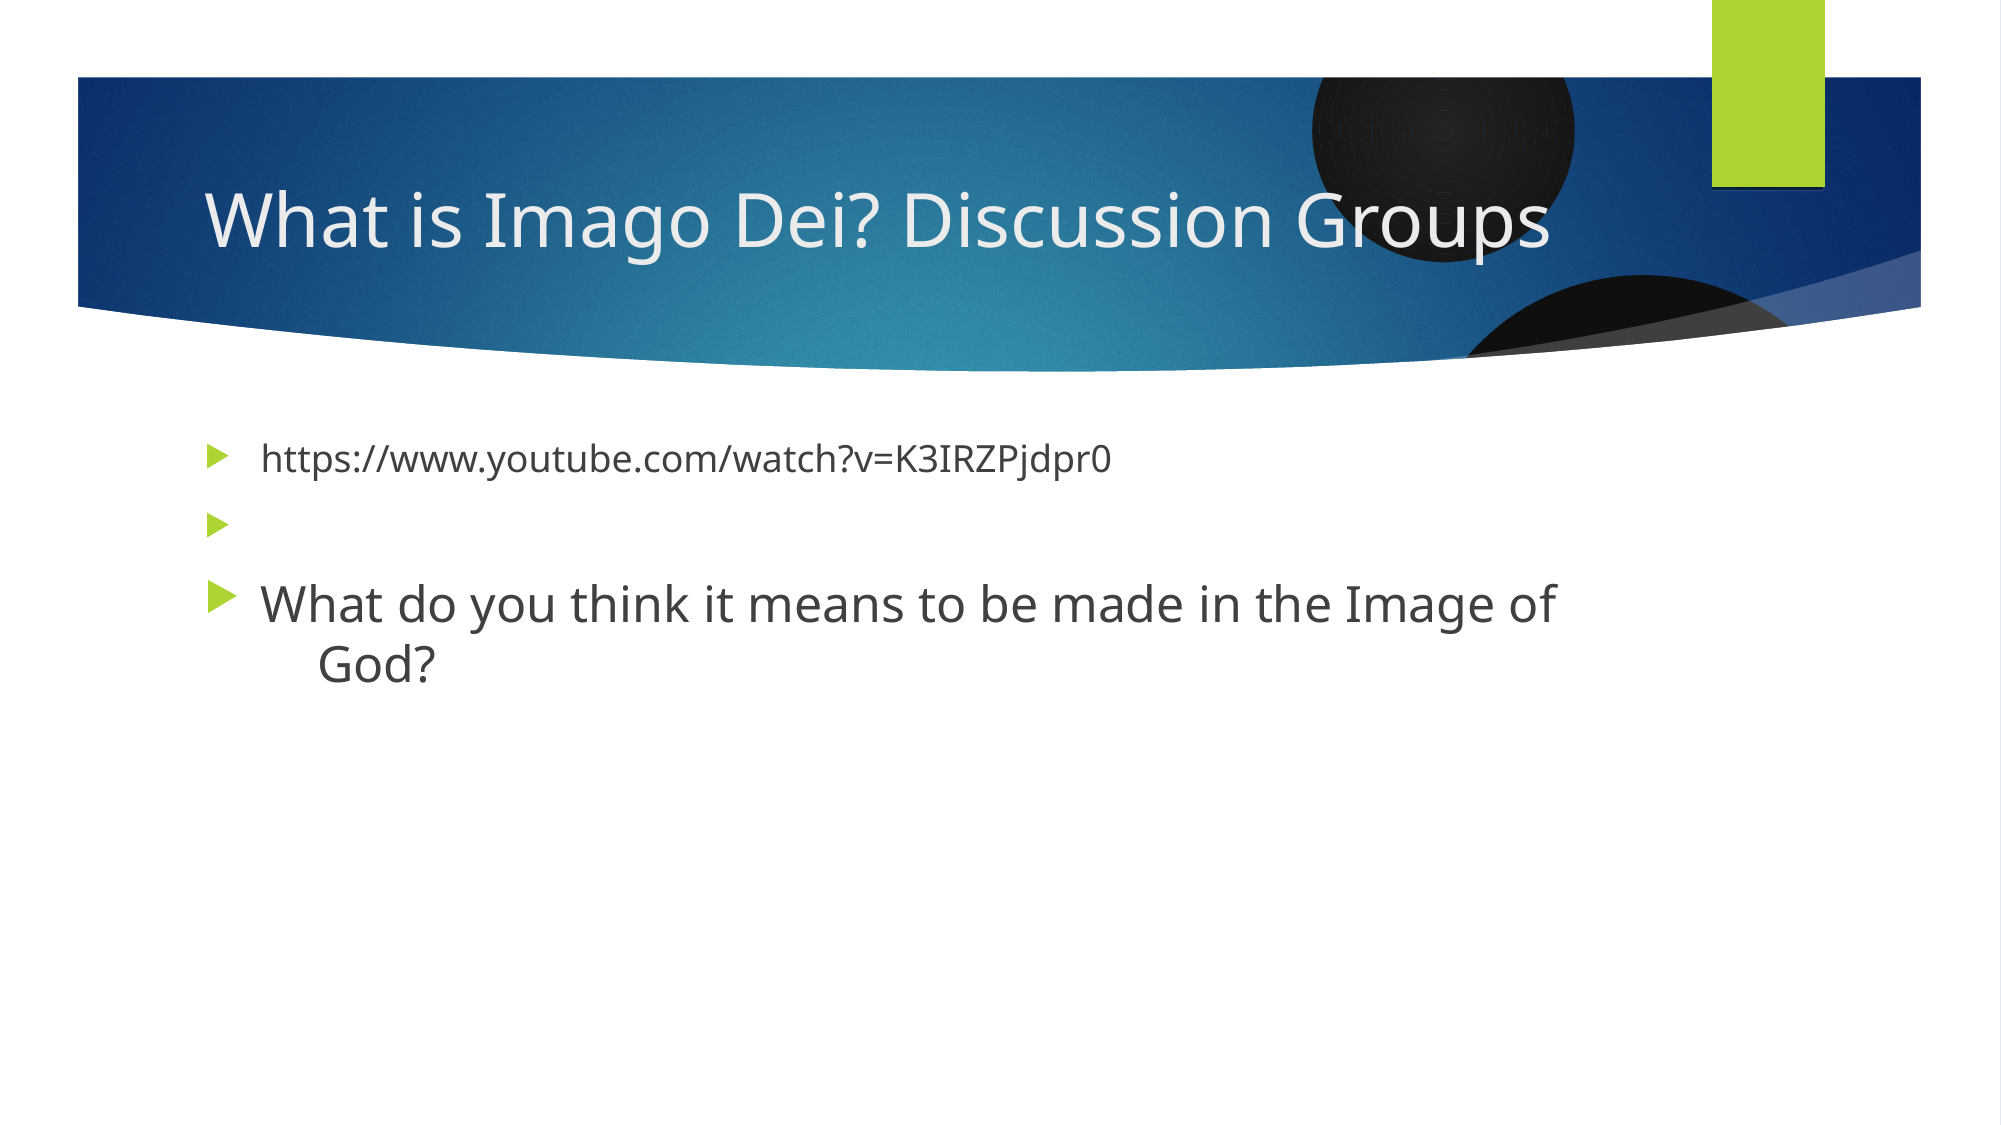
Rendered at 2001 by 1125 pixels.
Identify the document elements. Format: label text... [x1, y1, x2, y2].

list https://www.youtube.com/watch?v=K3IRZPjdpr0 What do you think it means to be made in the Image of God? [189, 427, 1627, 988]
title What is Imago Dei? Discussion Groups [189, 159, 1627, 276]
